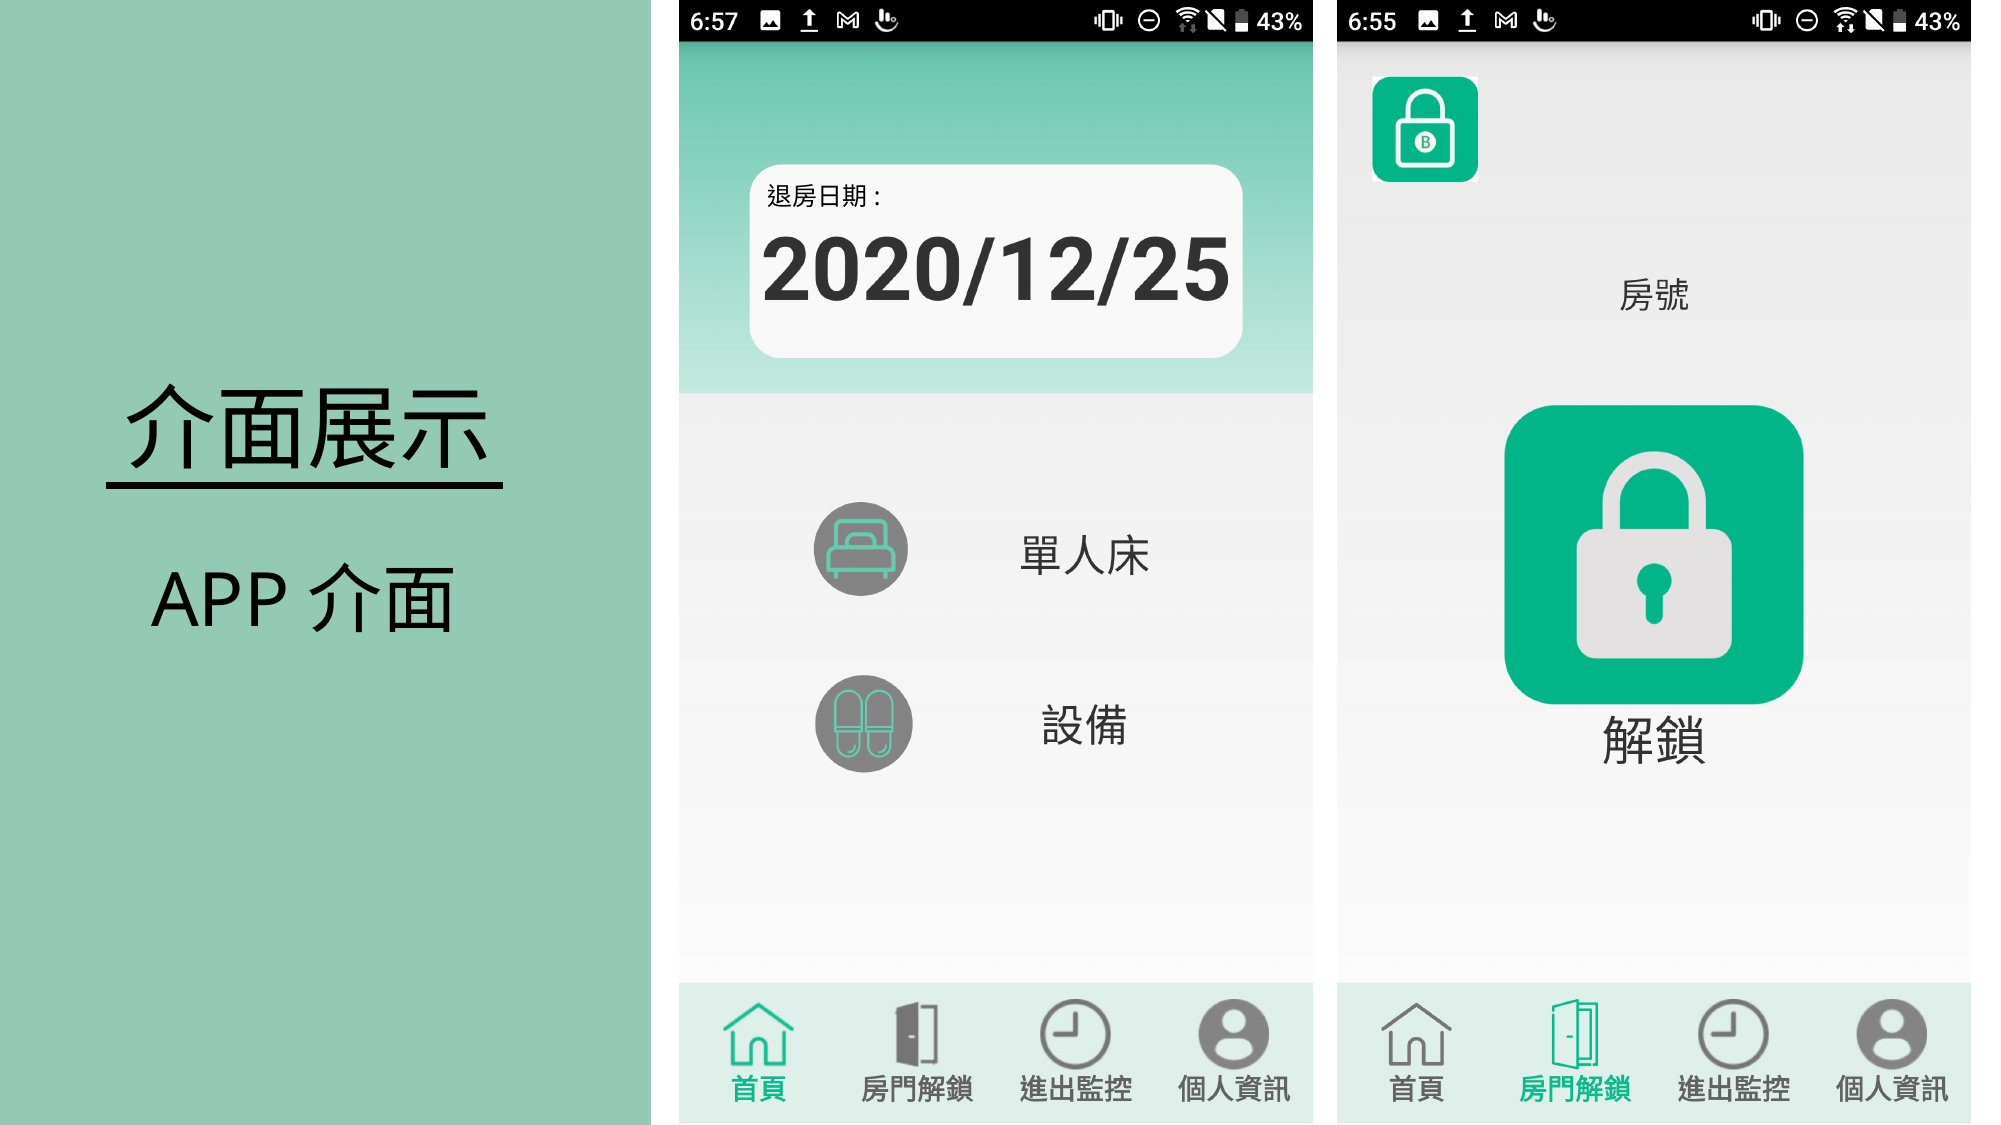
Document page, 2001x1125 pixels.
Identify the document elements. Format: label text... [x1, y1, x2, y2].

text_box APP介面 [105, 543, 504, 650]
text_box 退房日期: [752, 173, 937, 219]
picture [1337, 0, 1971, 1125]
picture [679, 0, 1313, 1125]
text_box [0, 0, 651, 1125]
text_box 介面展示 [71, 362, 545, 489]
